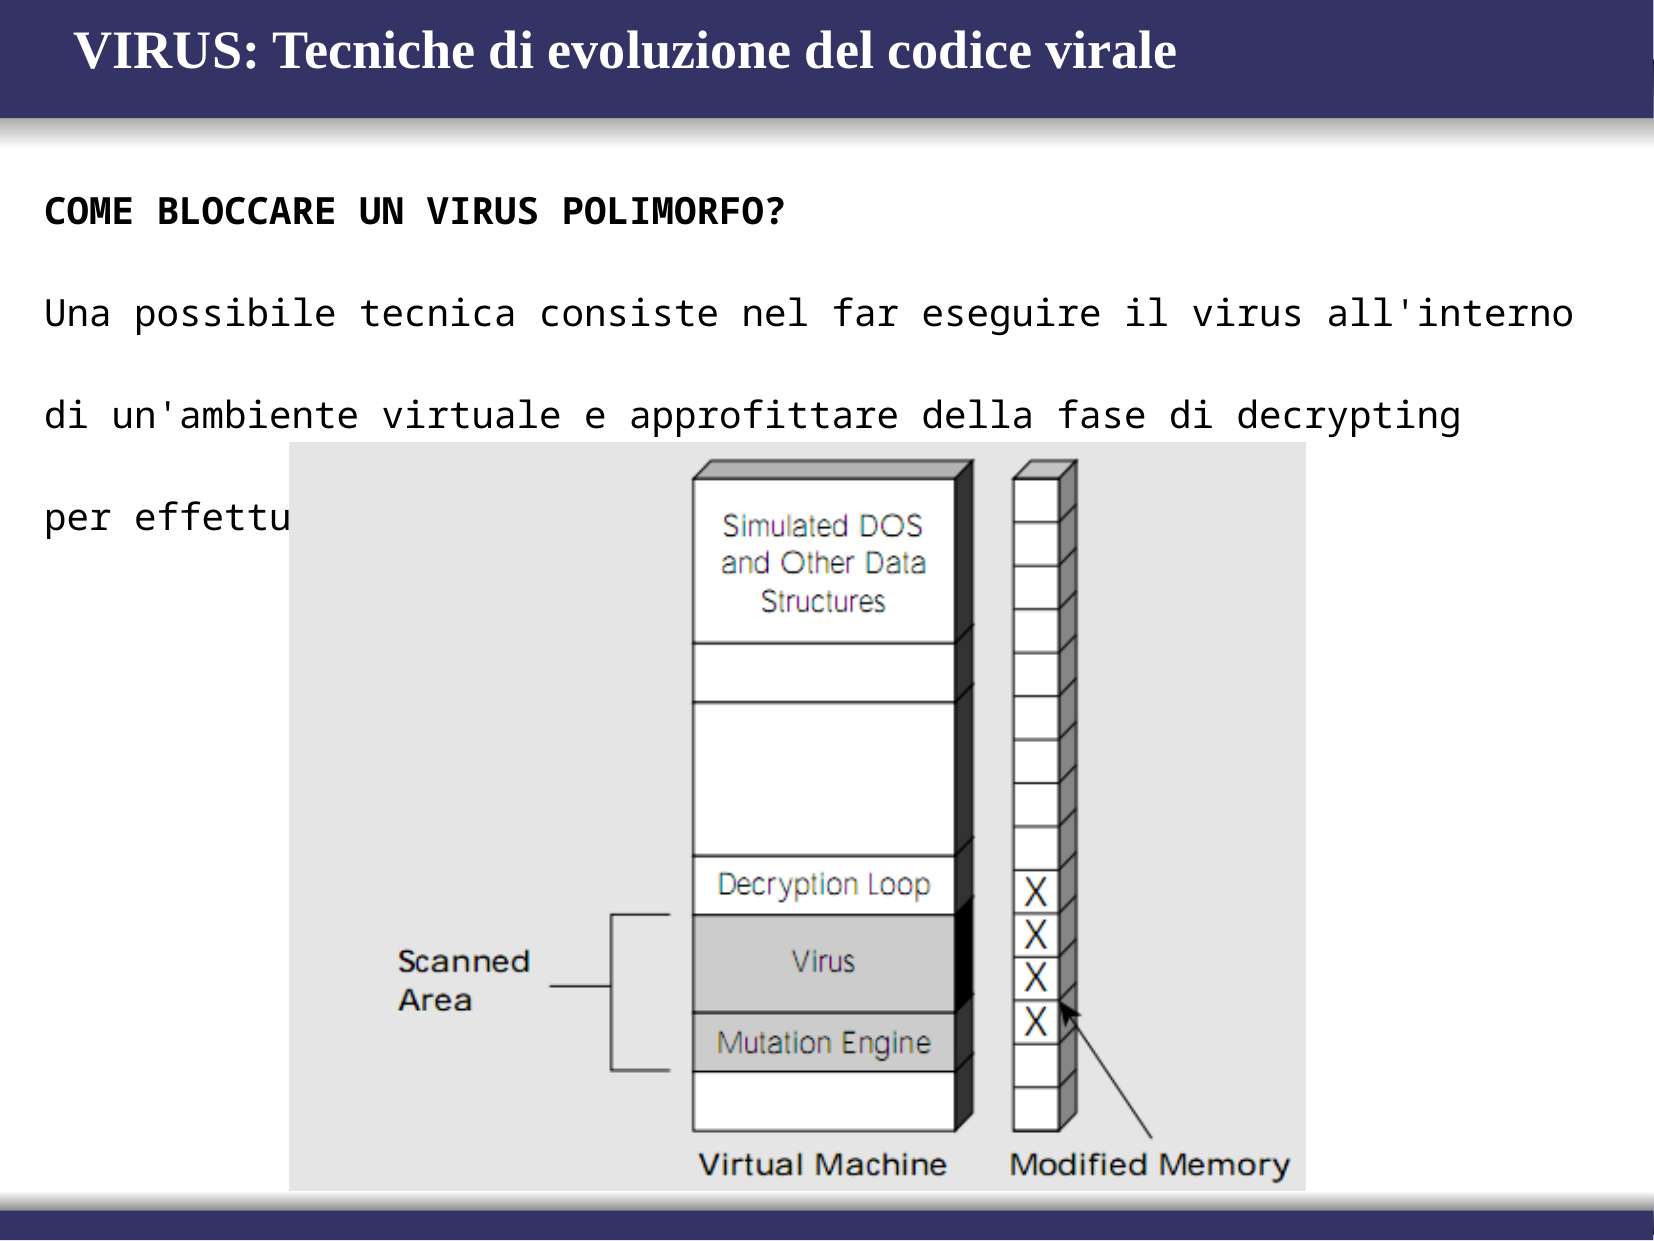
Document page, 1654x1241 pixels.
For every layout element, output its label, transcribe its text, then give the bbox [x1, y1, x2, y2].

text_box COME BLOCCARE UN VIRUS POLIMORFO? Una possibile tecnica consiste nel far eseguire il virus all'interno di un'ambiente virtuale e approfittare della fase di decrypting per effettuare un controllo basato su firma virale. [29, 177, 1590, 1093]
text_box VIRUS: Tecniche di evoluzione del codice virale [59, 12, 1194, 89]
text_box [0, 0, 1654, 148]
picture [289, 442, 1306, 1191]
text_box [0, 1192, 1654, 1241]
